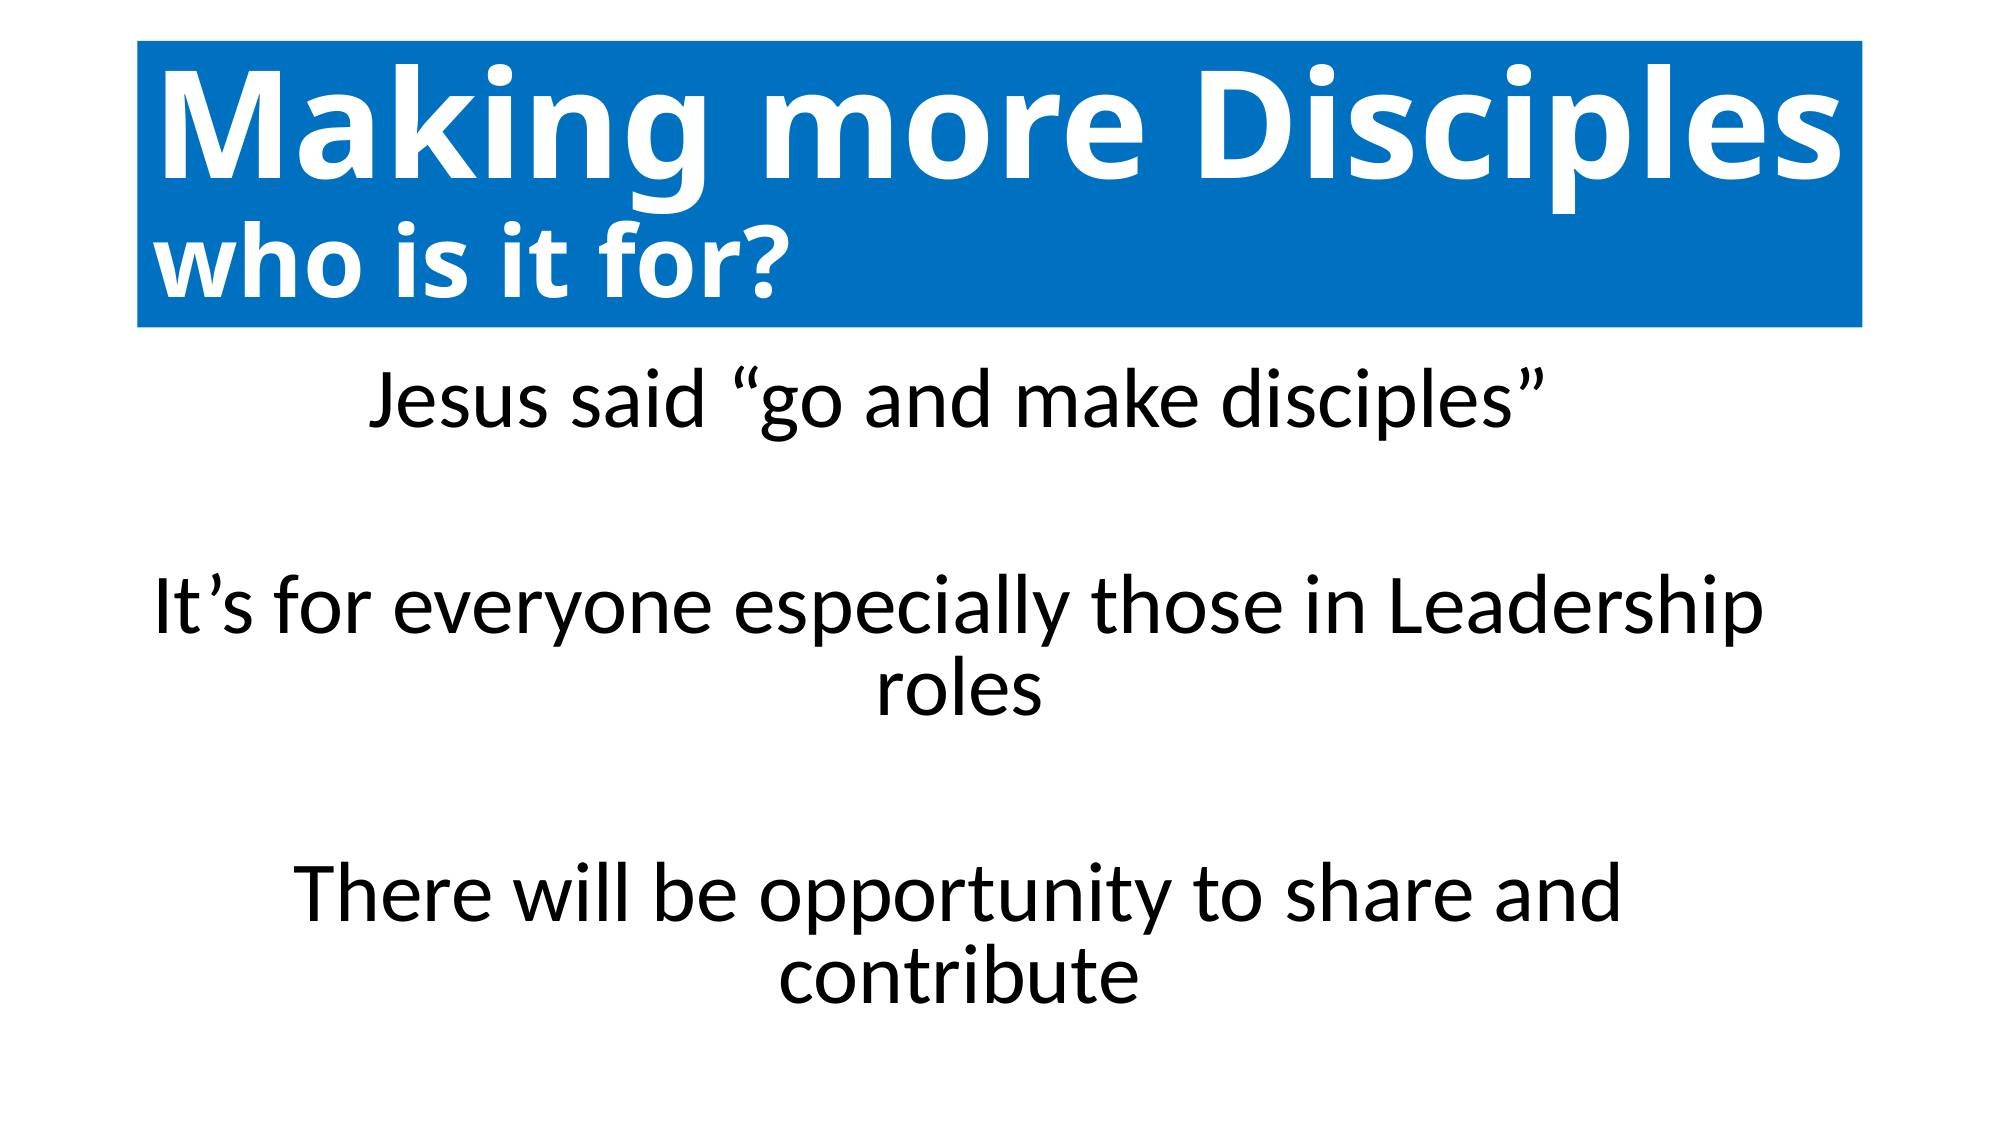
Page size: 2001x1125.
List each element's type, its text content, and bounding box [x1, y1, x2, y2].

title Making more Disciples who is it for? [137, 40, 1863, 328]
list Jesus said “go and make disciples” It’s for everyone especially those in Leadership roles There will be opportunity to share and contribute [137, 354, 1863, 1069]
